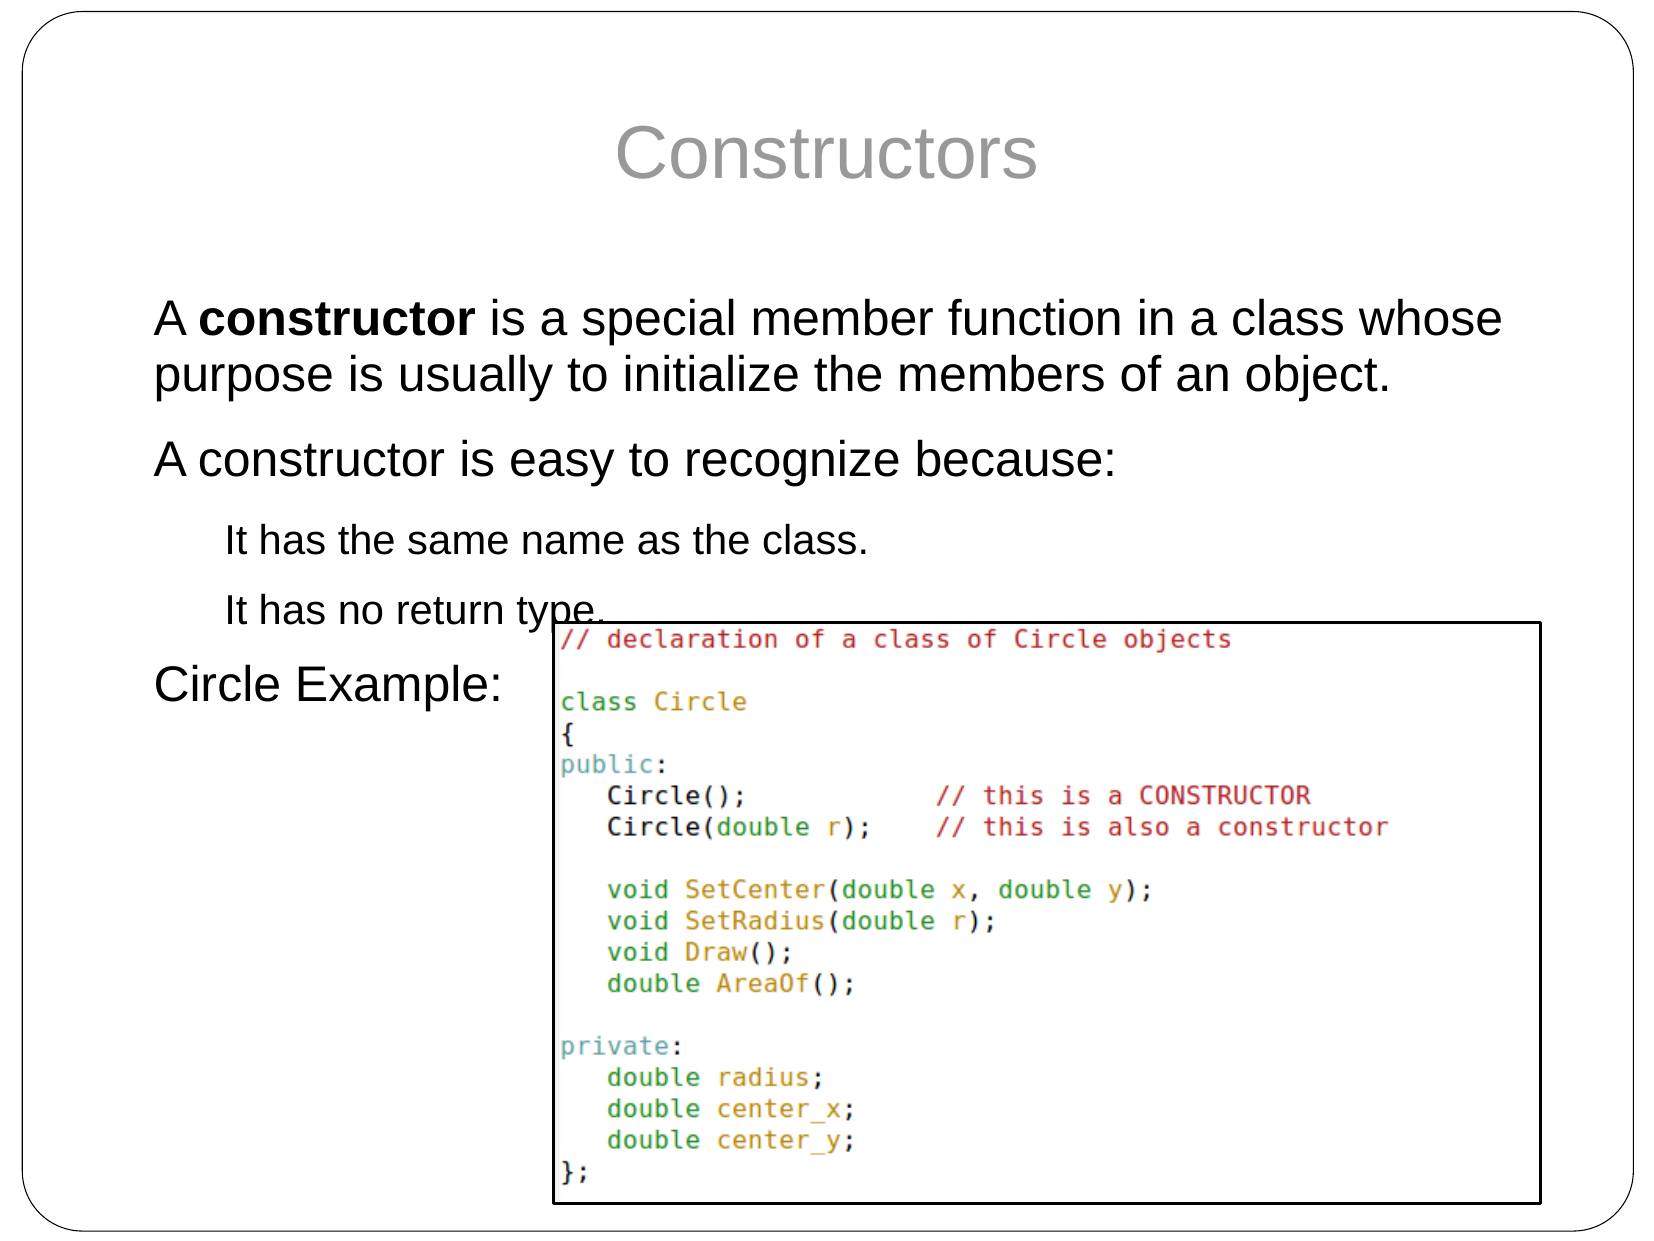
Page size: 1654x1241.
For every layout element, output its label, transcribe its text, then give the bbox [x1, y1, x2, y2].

title Constructors [82, 56, 1571, 250]
picture [554, 623, 1540, 1202]
list A constructor is a special member function in a class whose purpose is usually to initialize the members of an object. A constructor is easy to recognize because: It has the same name as the class. It has no return type. Circle Example: [82, 290, 1571, 1109]
